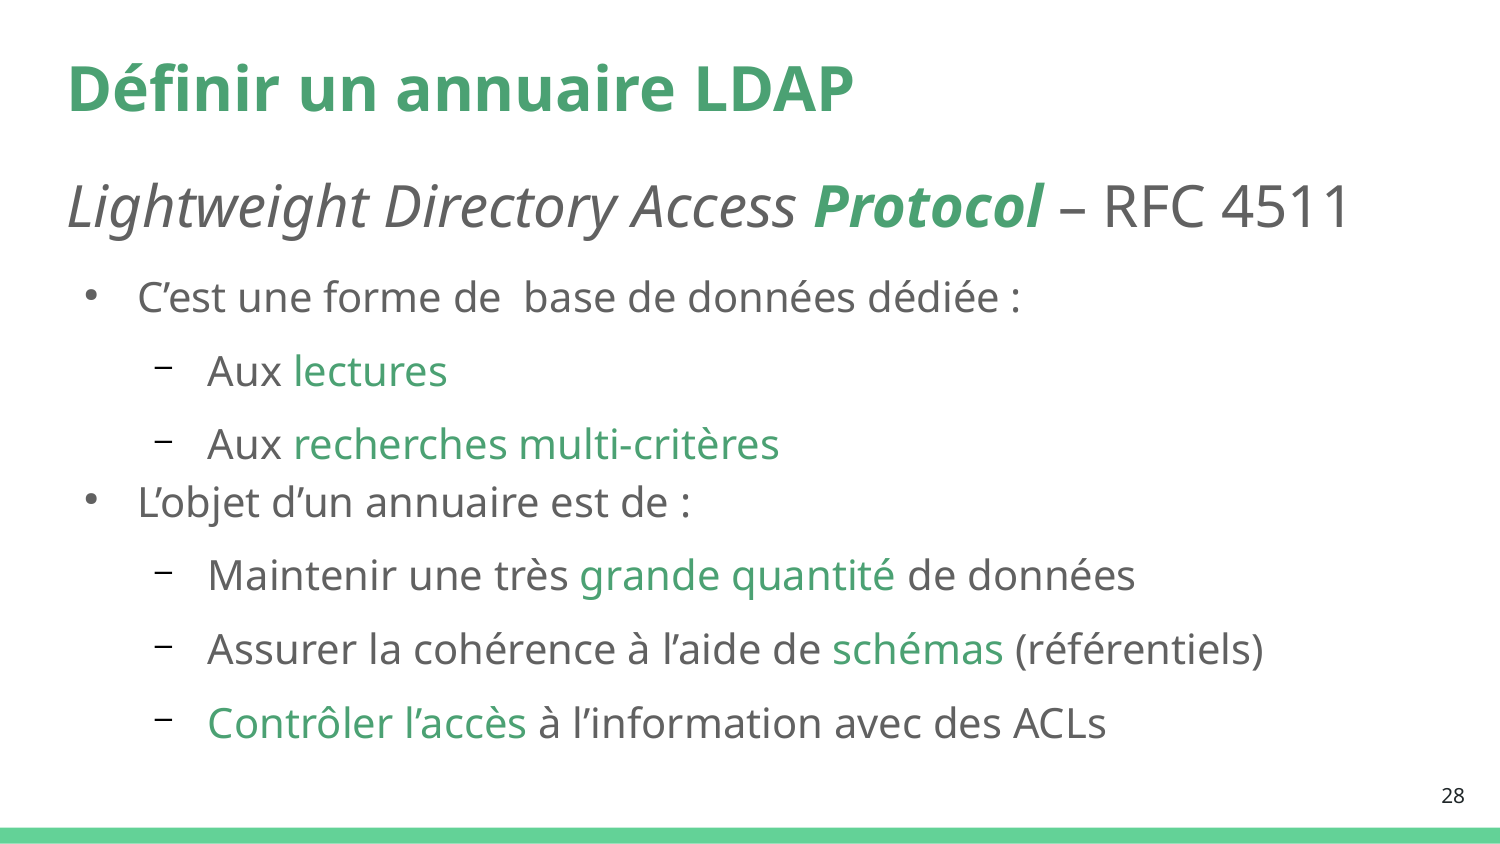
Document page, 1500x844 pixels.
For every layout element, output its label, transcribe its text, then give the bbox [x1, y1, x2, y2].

list Lightweight Directory Access Protocol – RFC 4511 C’est une forme de base de données dédiée : Aux lectures Aux recherches multi-critères L’objet d’un annuaire est de : Maintenir une très grande quantité de données Assurer la cohérence à l’aide de schémas (référentiels) Contrôler l’accès à l’information avec des ACLs [51, 144, 1418, 798]
slide_number <numéro> [1389, 764, 1480, 830]
title Définir un annuaire LDAP [51, 23, 1449, 117]
